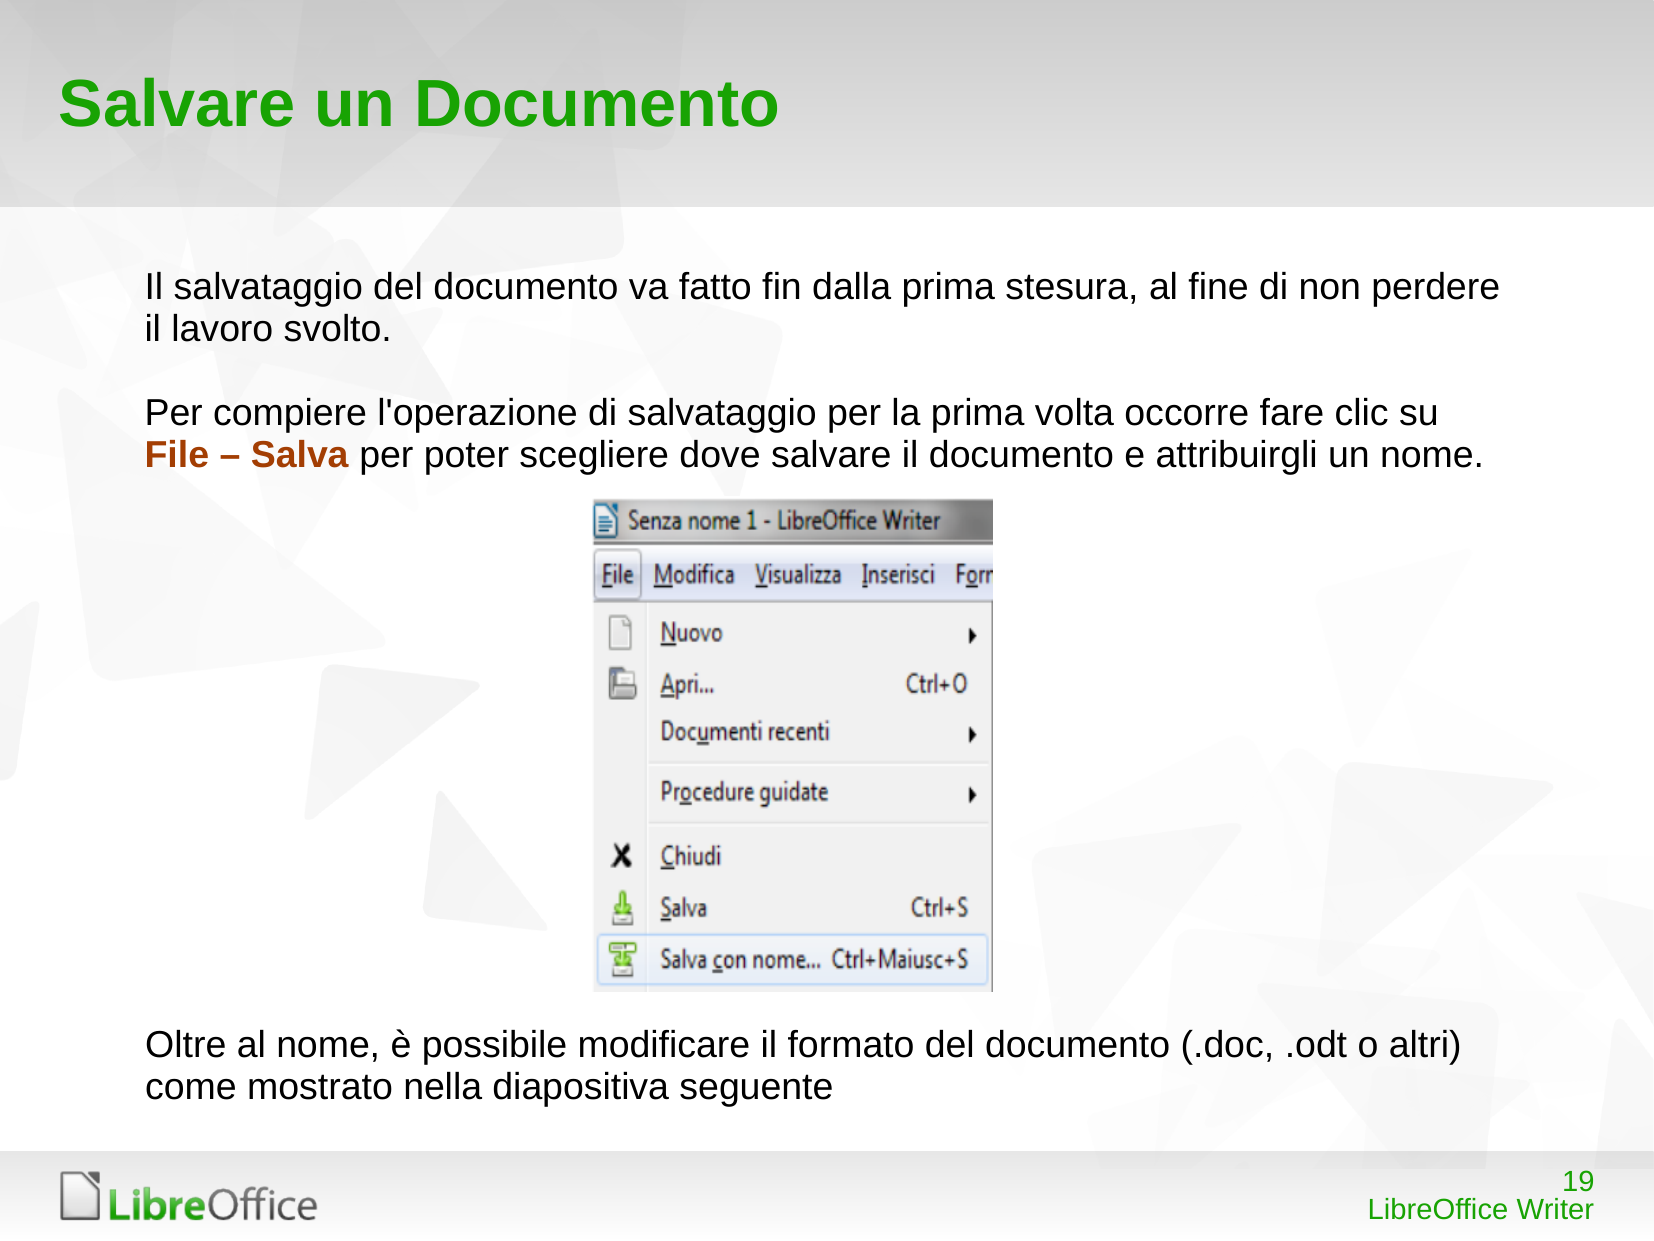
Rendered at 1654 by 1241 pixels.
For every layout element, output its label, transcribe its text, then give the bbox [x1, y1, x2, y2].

title Salvare un Documento [59, 29, 1595, 178]
picture [0, 0, 1654, 1169]
text_box Il salvataggio del documento va fatto fin dalla prima stesura, al fine di non perdere il lavoro svolto. Per compiere l'operazione di salvataggio per la prima volta occorre fare clic su File – Salva per poter scegliere dove salvare il documento e attribuirgli un nome. [129, 258, 1536, 497]
picture [41, 1152, 337, 1240]
text_box Oltre al nome, è possibile modificare il formato del documento (.doc, .odt o altri) come mostrato nella diapositiva seguente [130, 1015, 1560, 1136]
